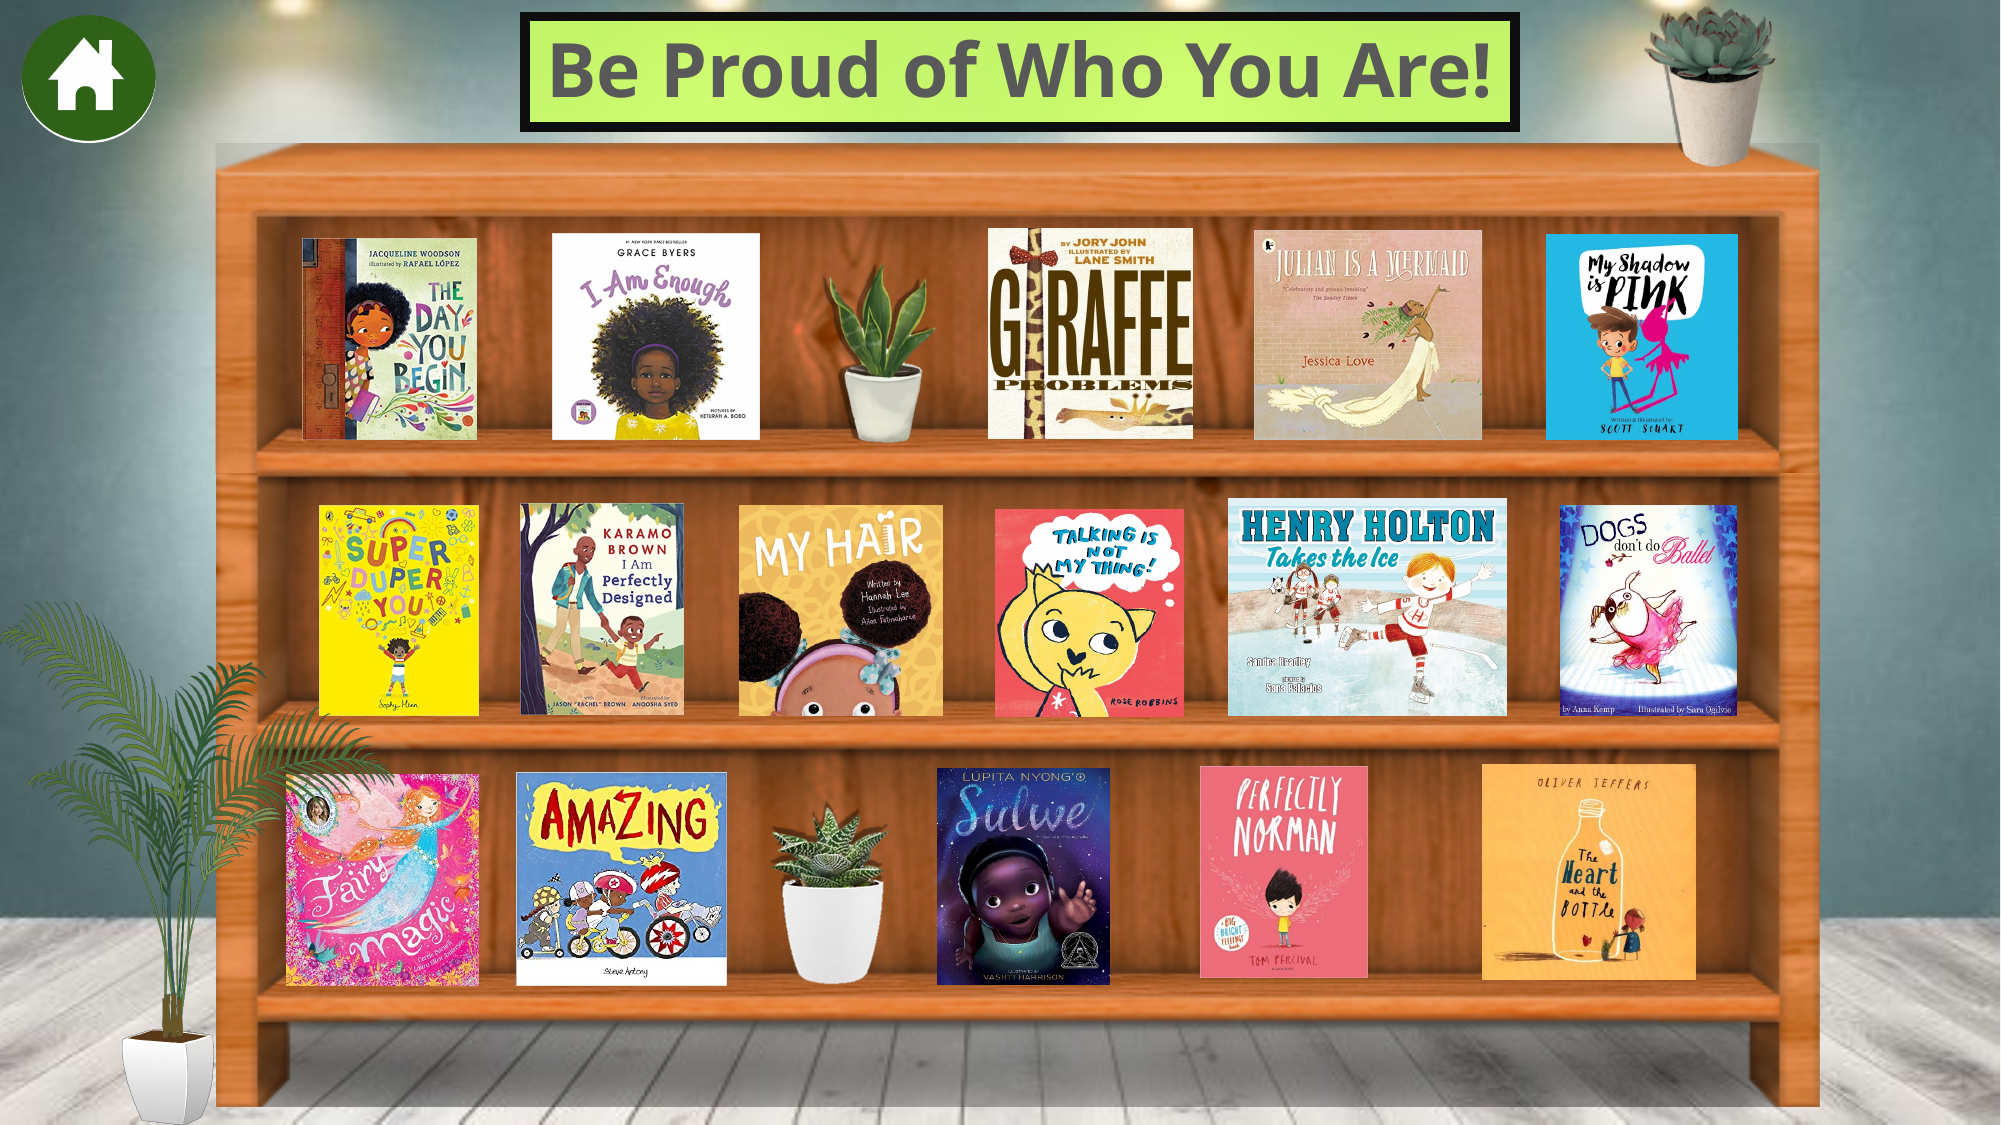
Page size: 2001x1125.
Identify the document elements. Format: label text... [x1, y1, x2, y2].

picture [14, 9, 163, 149]
text_box Be Proud of Who You Are! [525, 16, 1516, 128]
picture [0, 0, 1820, 1125]
